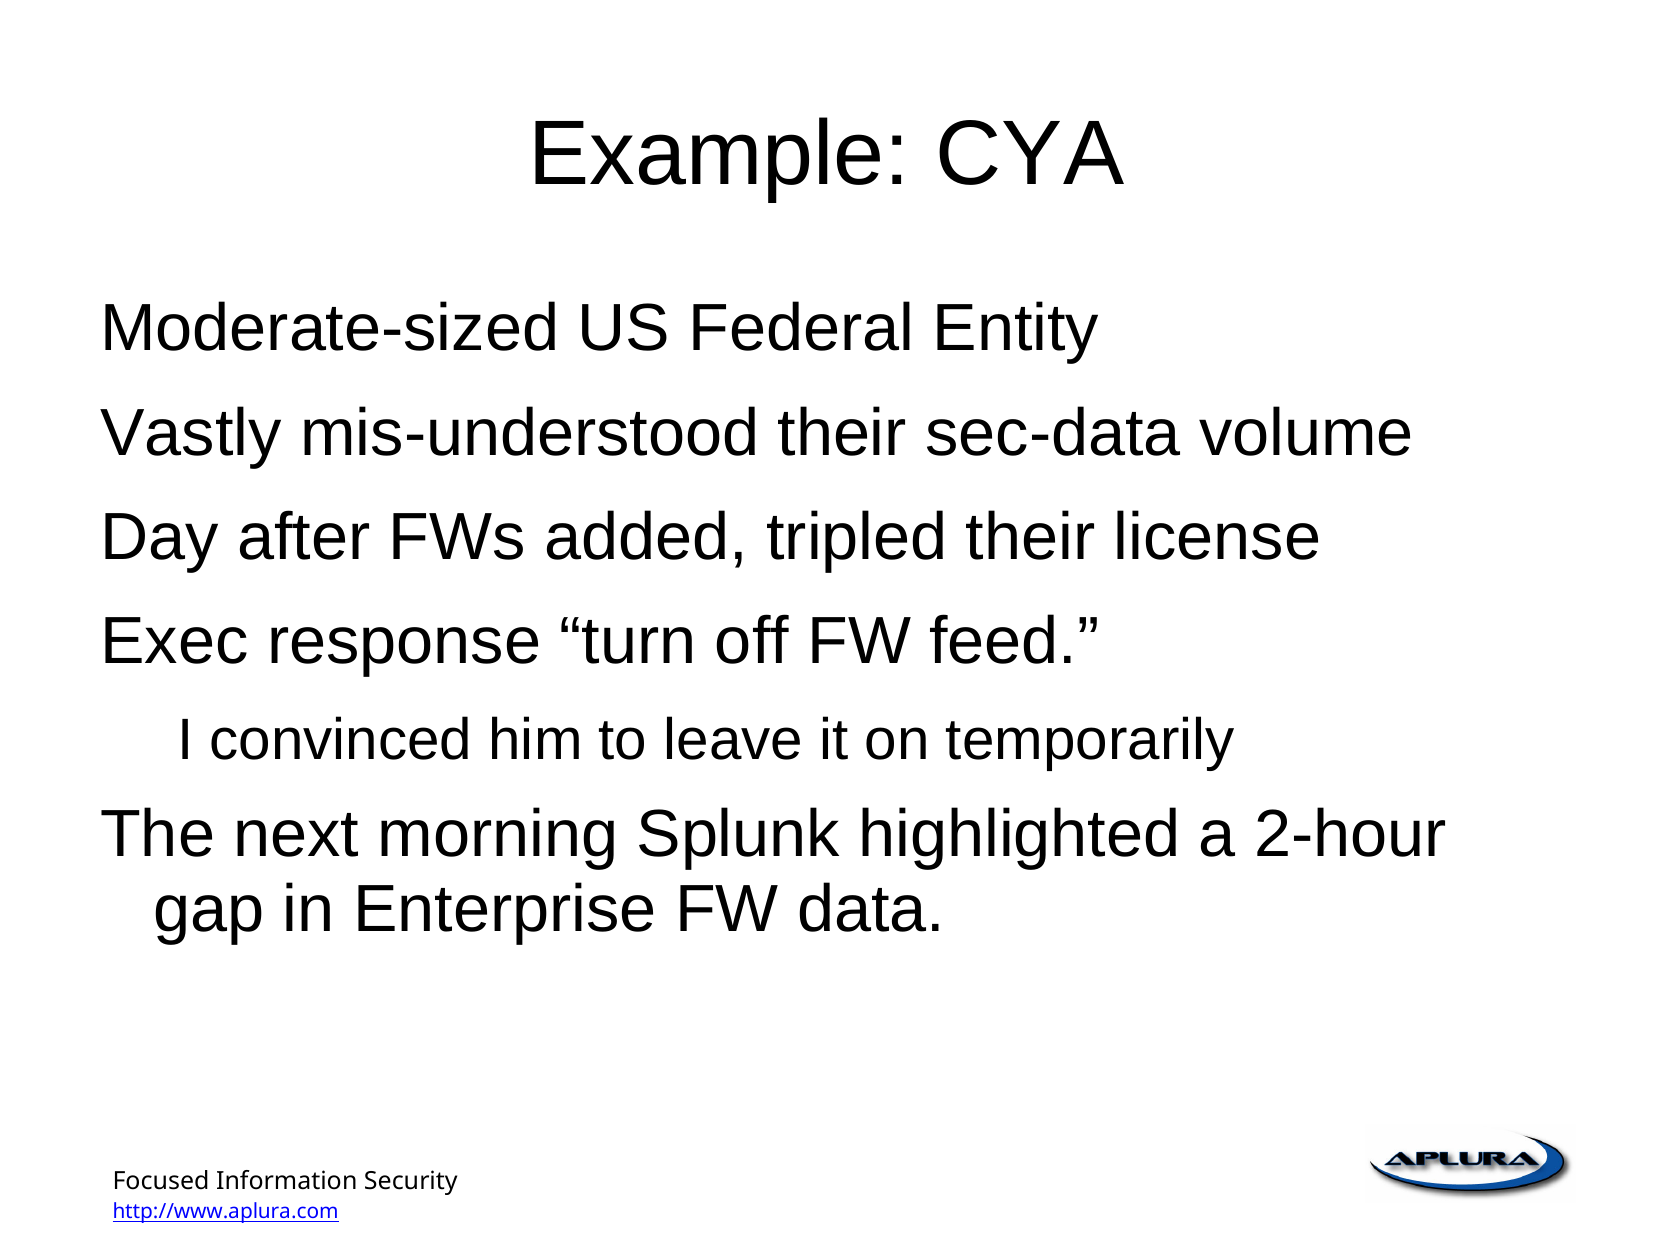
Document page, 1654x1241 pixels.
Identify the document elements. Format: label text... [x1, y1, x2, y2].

picture [1365, 1124, 1576, 1203]
title Example: CYA [82, 56, 1571, 250]
list Moderate-sized US Federal Entity Vastly mis-understood their sec-data volume Day after FWs added, tripled their license Exec response “turn off FW feed.” I convinced him to leave it on temporarily The next morning Splunk highlighted a 2-hour gap in Enterprise FW data. [82, 290, 1571, 1094]
